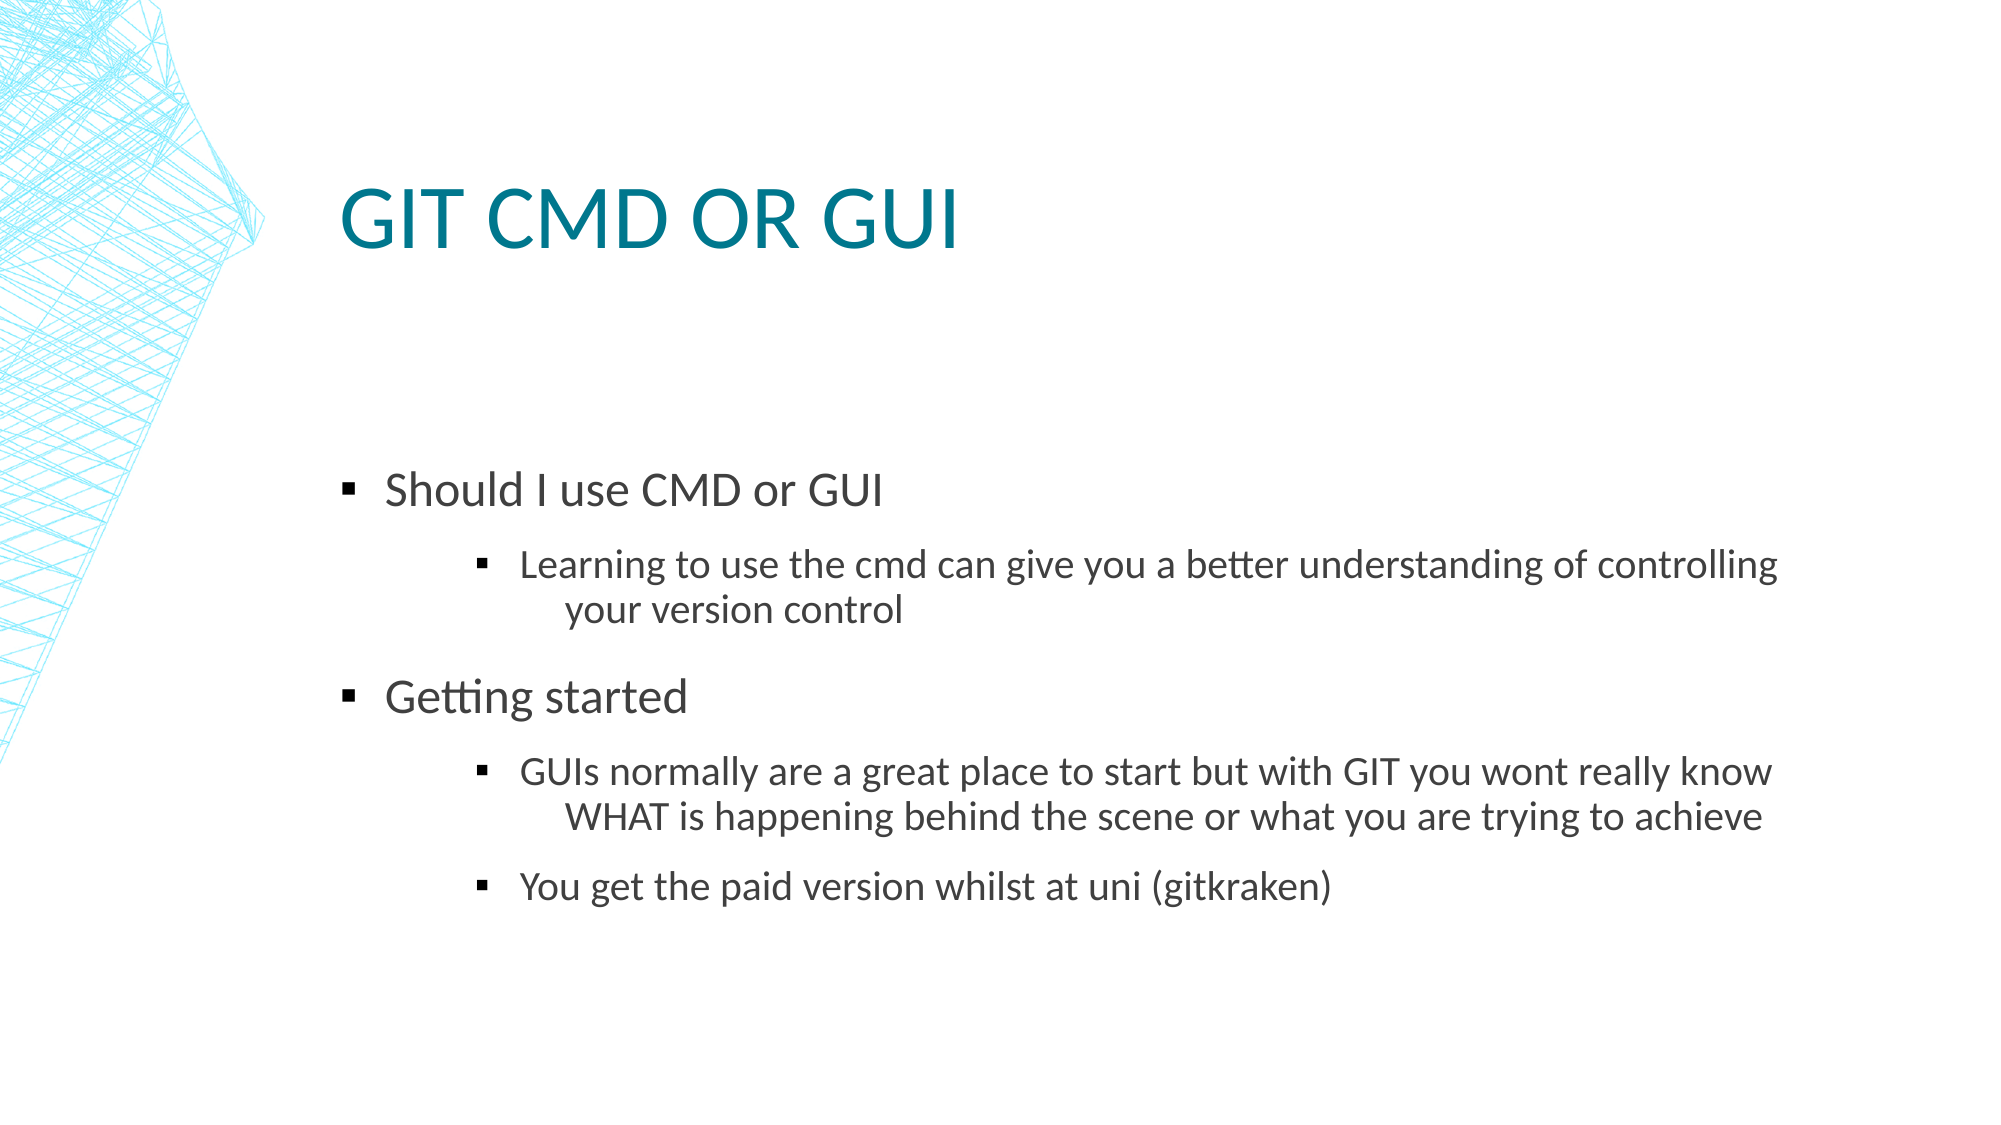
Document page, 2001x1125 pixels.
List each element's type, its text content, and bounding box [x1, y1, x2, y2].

title GIT CMD or gui [324, 62, 1863, 275]
list Should I use CMD or GUI Learning to use the cmd can give you a better understanding of controlling your version control Getting started GUIs normally are a great place to start but with GIT you wont really know WHAT is happening behind the scene or what you are trying to achieve You get the paid version whilst at uni (gitkraken) [324, 456, 1863, 1062]
